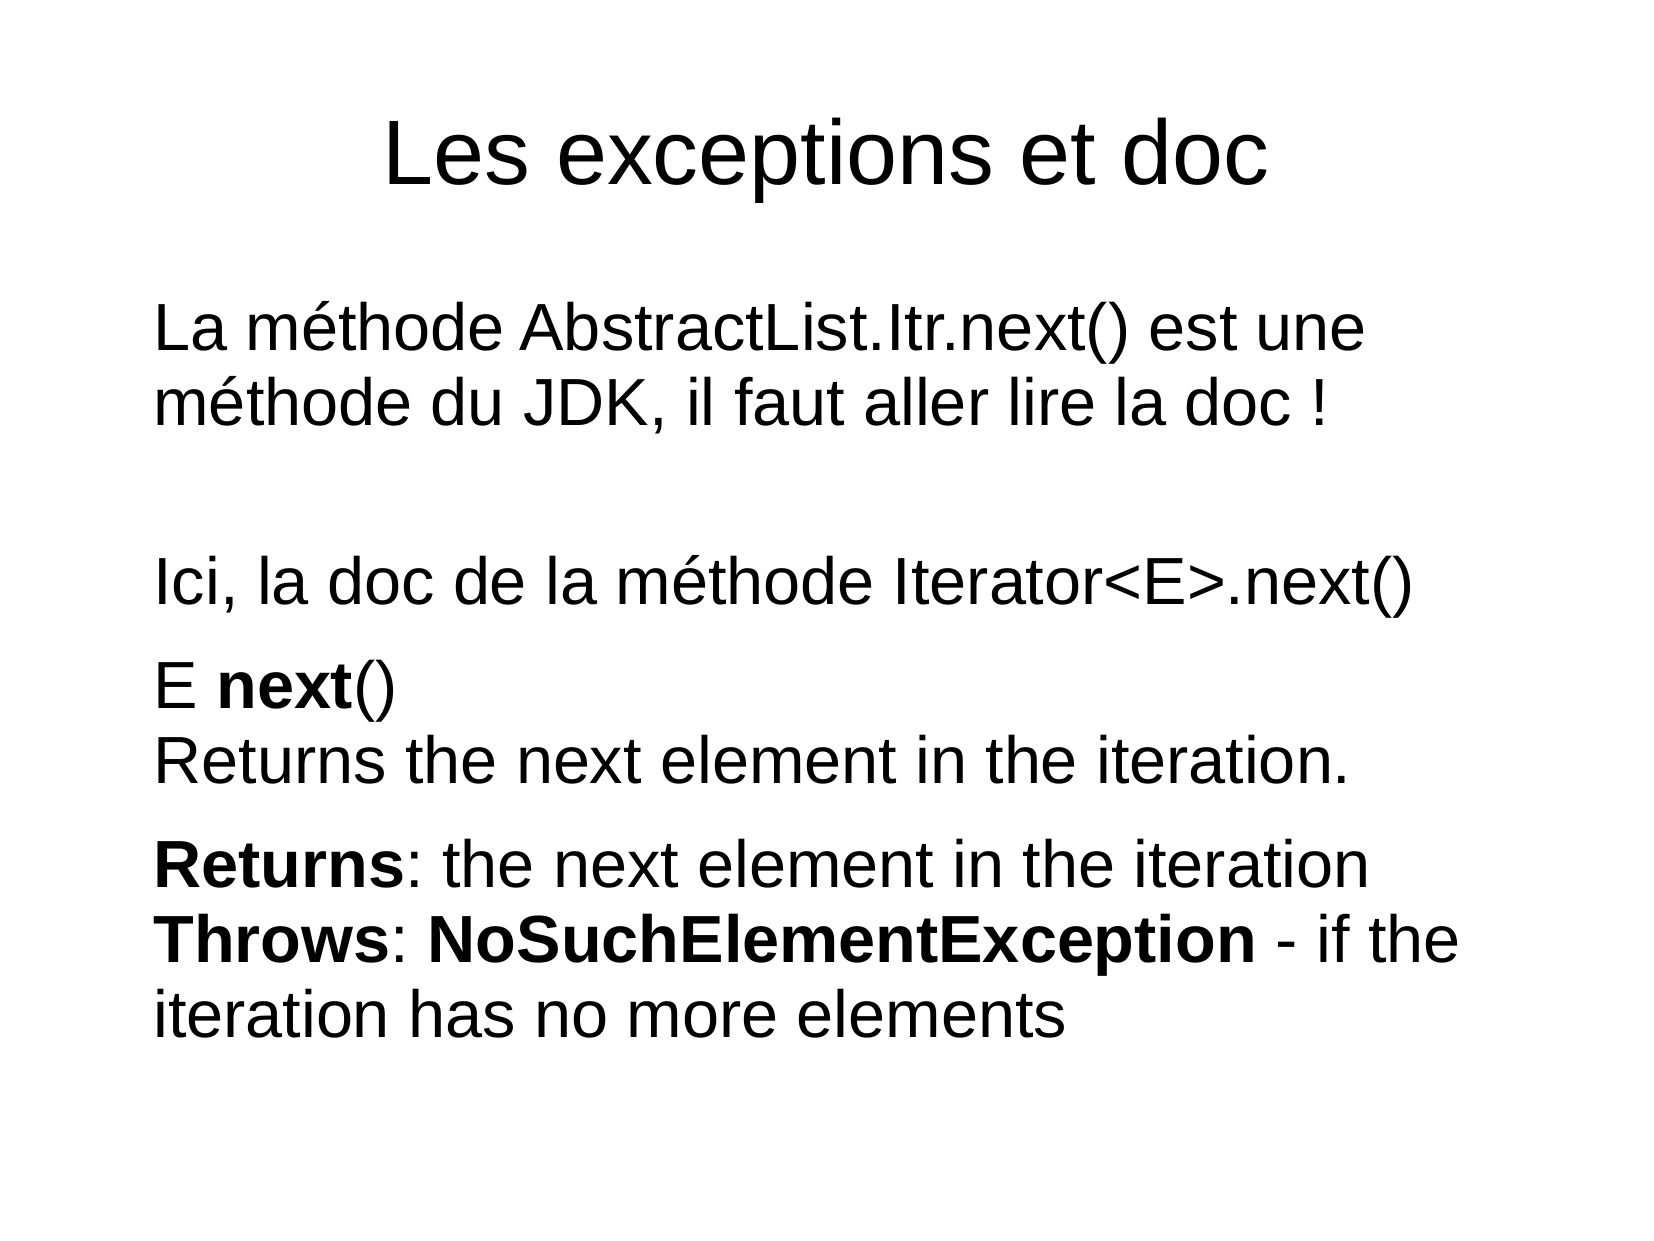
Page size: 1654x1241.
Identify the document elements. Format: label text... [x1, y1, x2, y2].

list La méthode AbstractList.Itr.next() est une méthode du JDK, il faut aller lire la doc ! Ici, la doc de la méthode Iterator<E>.next() E next() Returns the next element in the iteration. Returns: the next element in the iteration Throws: NoSuchElementException - if the iteration has no more elements [82, 290, 1571, 1156]
title Les exceptions et doc [82, 49, 1571, 257]
